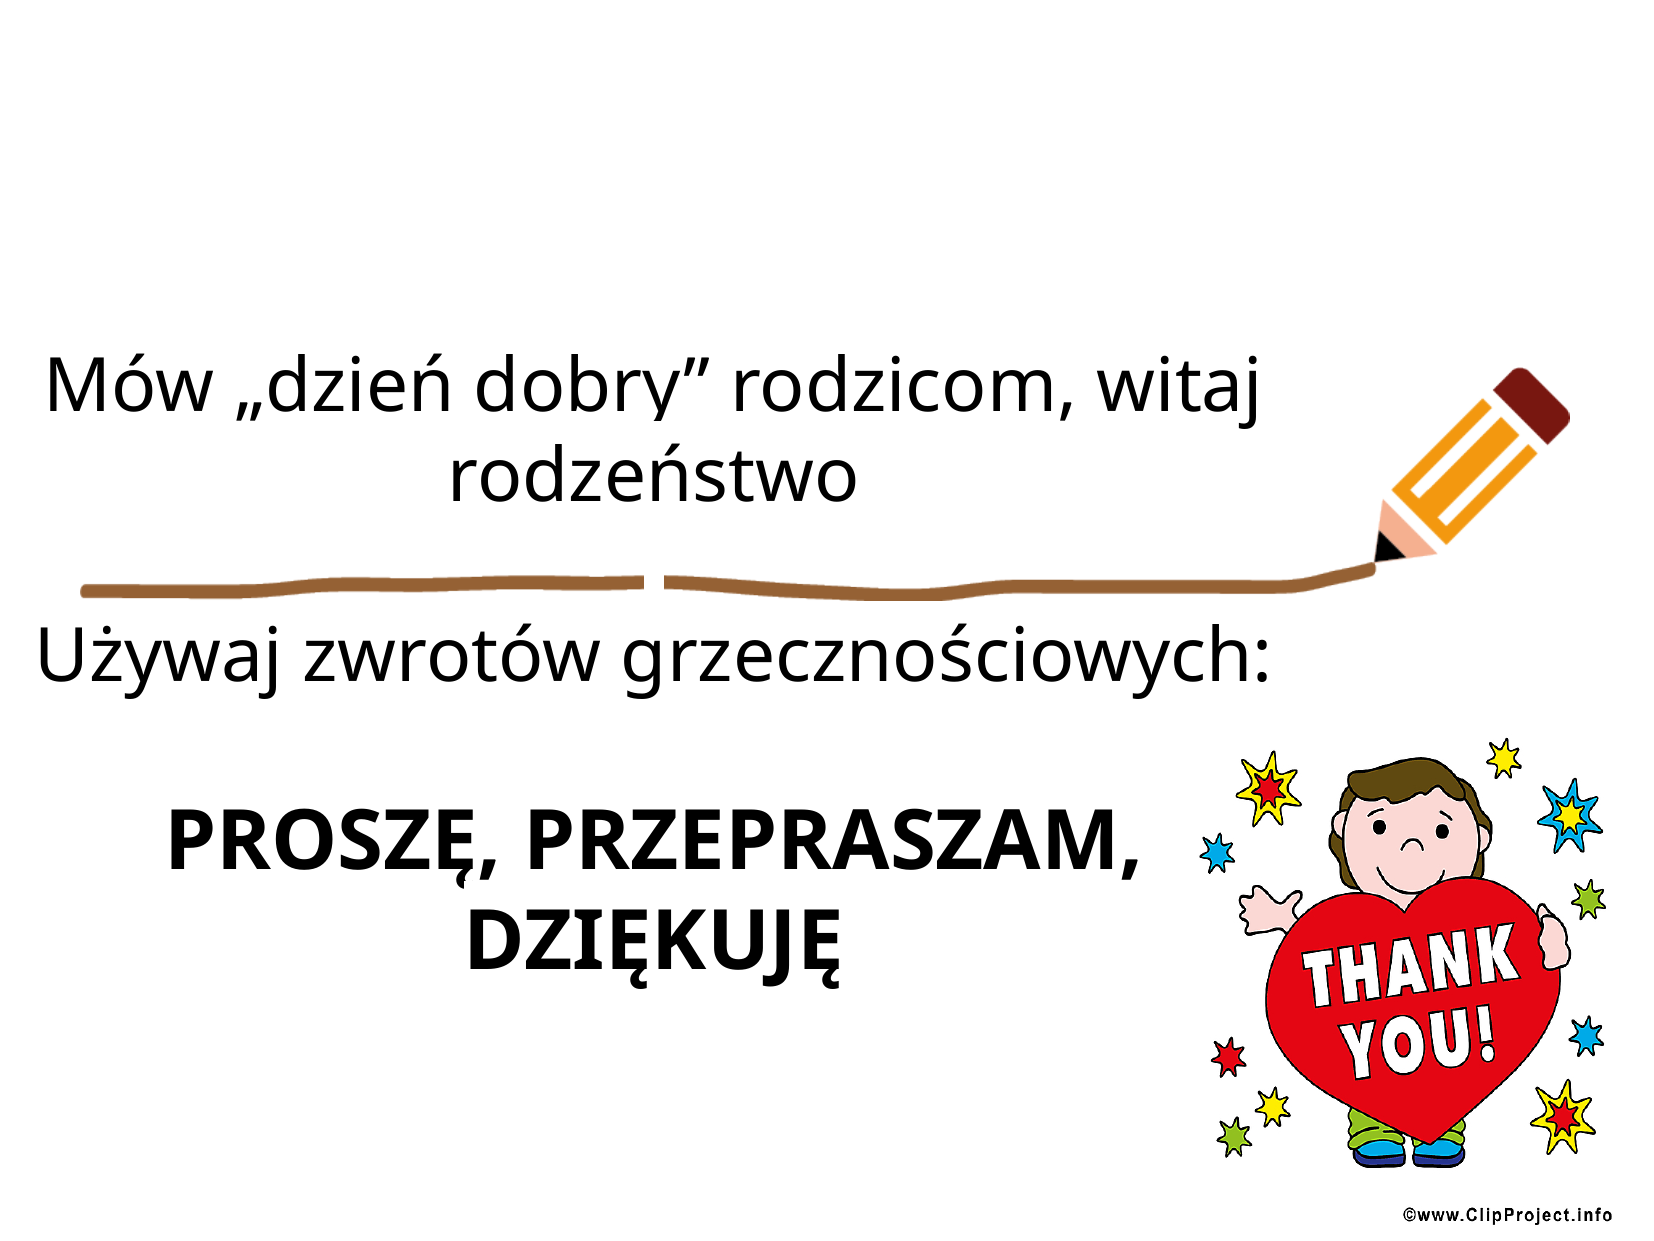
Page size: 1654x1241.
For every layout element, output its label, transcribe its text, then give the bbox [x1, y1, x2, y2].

picture [1181, 732, 1619, 1229]
title Mów „dzień dobry” rodzicom, witaj rodzeństwo Używaj zwrotów grzecznościowych: PROSZĘ, PRZEPRASZAM, DZIĘKUJĘ [28, 0, 1281, 1241]
